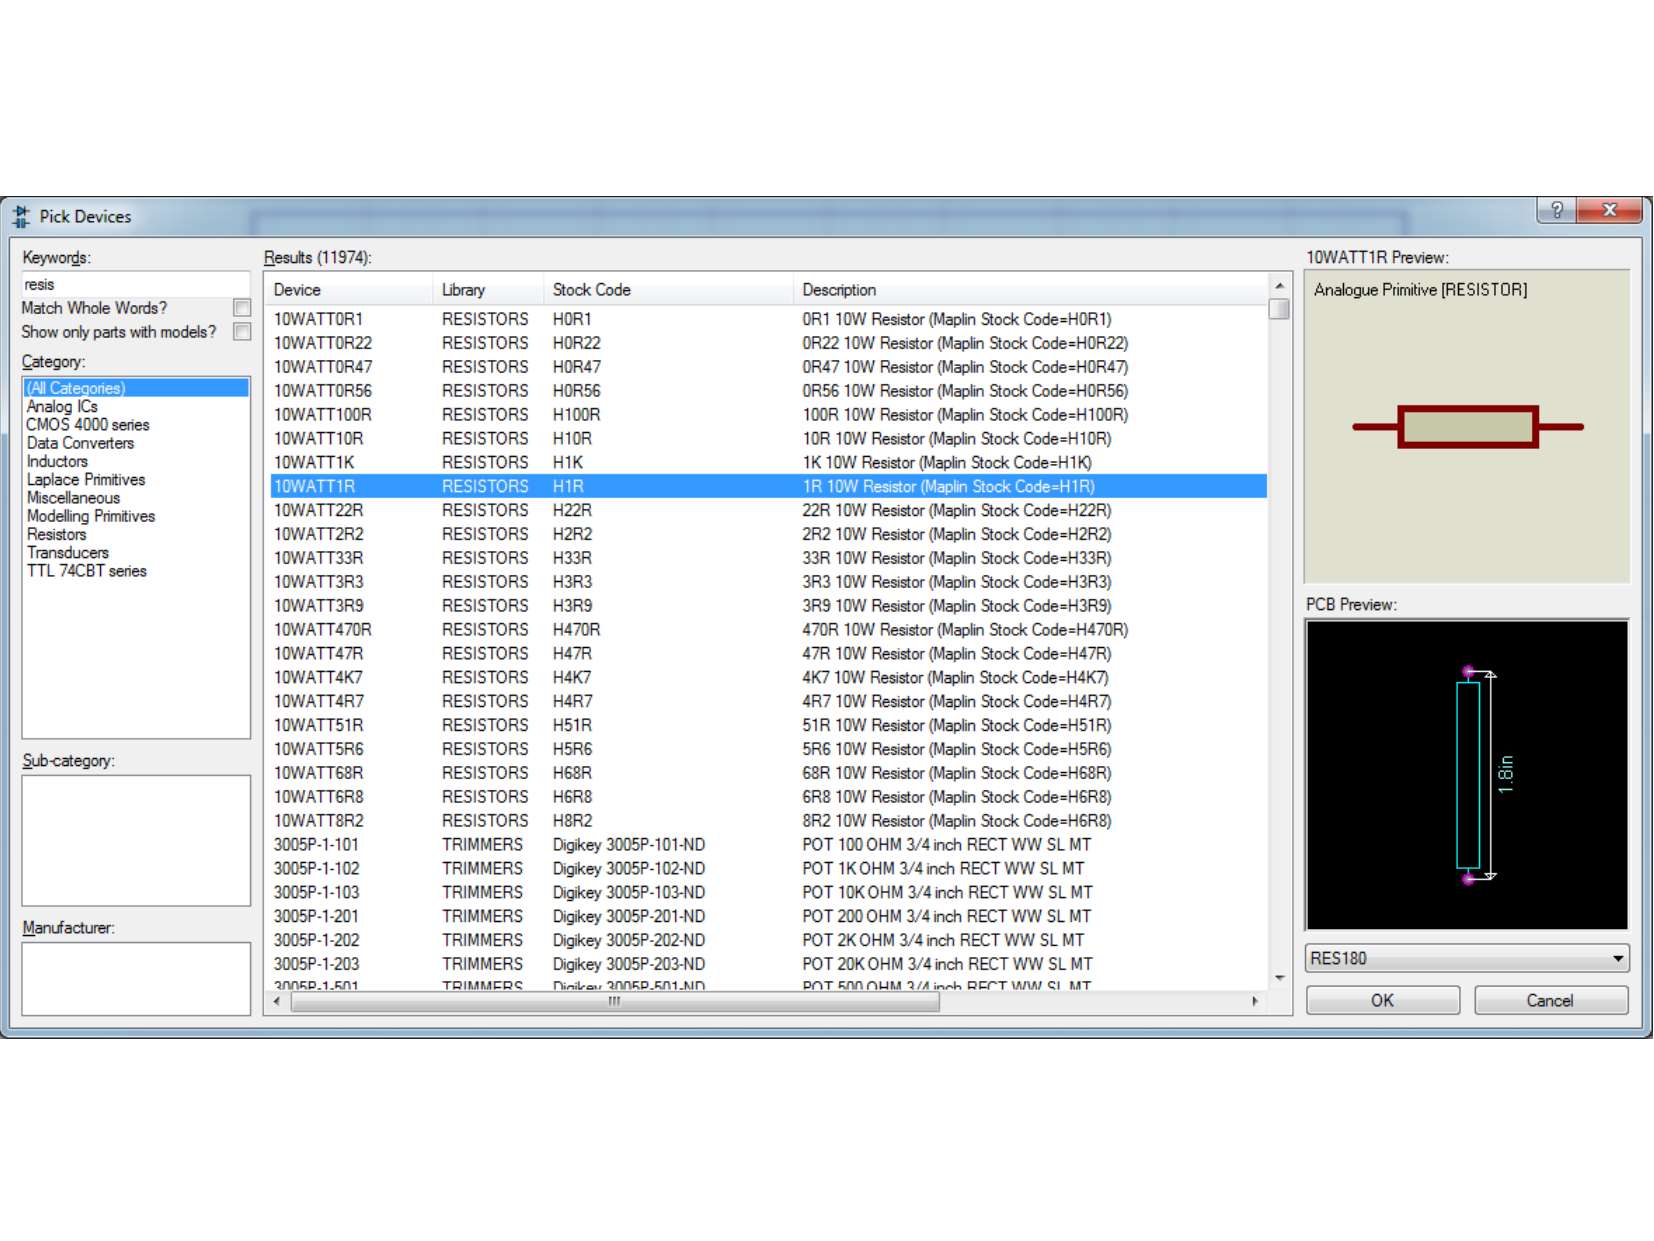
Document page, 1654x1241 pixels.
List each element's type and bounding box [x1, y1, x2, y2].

picture [0, 196, 1653, 1039]
